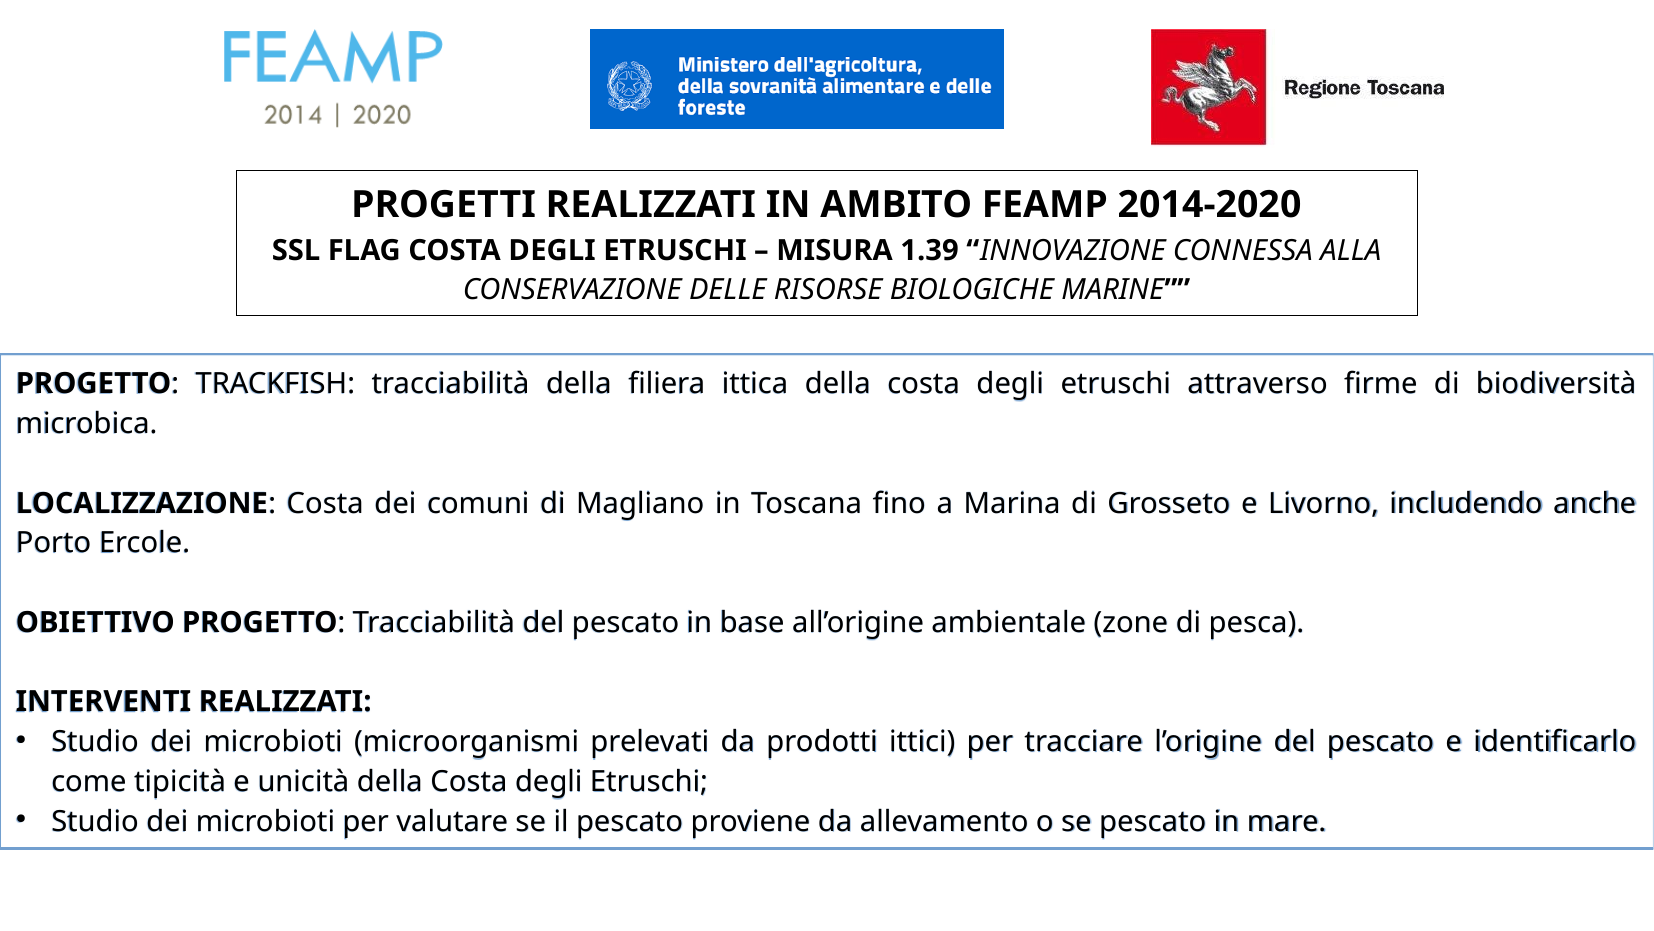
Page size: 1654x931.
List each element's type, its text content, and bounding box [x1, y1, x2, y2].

text_box PROGETTO: TRACKFISH: tracciabilità della filiera ittica della costa degli etruschi attraverso firme di biodiversità microbica. LOCALIZZAZIONE: Costa dei comuni di Magliano in Toscana fino a Marina di Grosseto e Livorno, includendo anche Porto Ercole. OBIETTIVO PROGETTO: Tracciabilità del pescato in base all’origine ambientale (zone di pesca). INTERVENTI REALIZZATI: Studio dei microbioti (microorganismi prelevati da prodotti ittici) per tracciare l’origine del pescato e identificarlo come tipicità e unicità della Costa degli Etruschi; Studio dei microbioti per valutare se il pescato proviene da allevamento o se pescato in mare. [0, 354, 1654, 768]
picture [224, 29, 443, 128]
text_box PROGETTI REALIZZATI IN AMBITO FEAMP 2014-2020 SSL FLAG COSTA DEGLI ETRUSCHI – MISURA 1.39 “INNOVAZIONE CONNESSA ALLA CONSERVAZIONE DELLE RISORSE BIOLOGICHE MARINE”” [236, 170, 1418, 302]
picture [590, 29, 1004, 129]
picture [1151, 29, 1452, 148]
